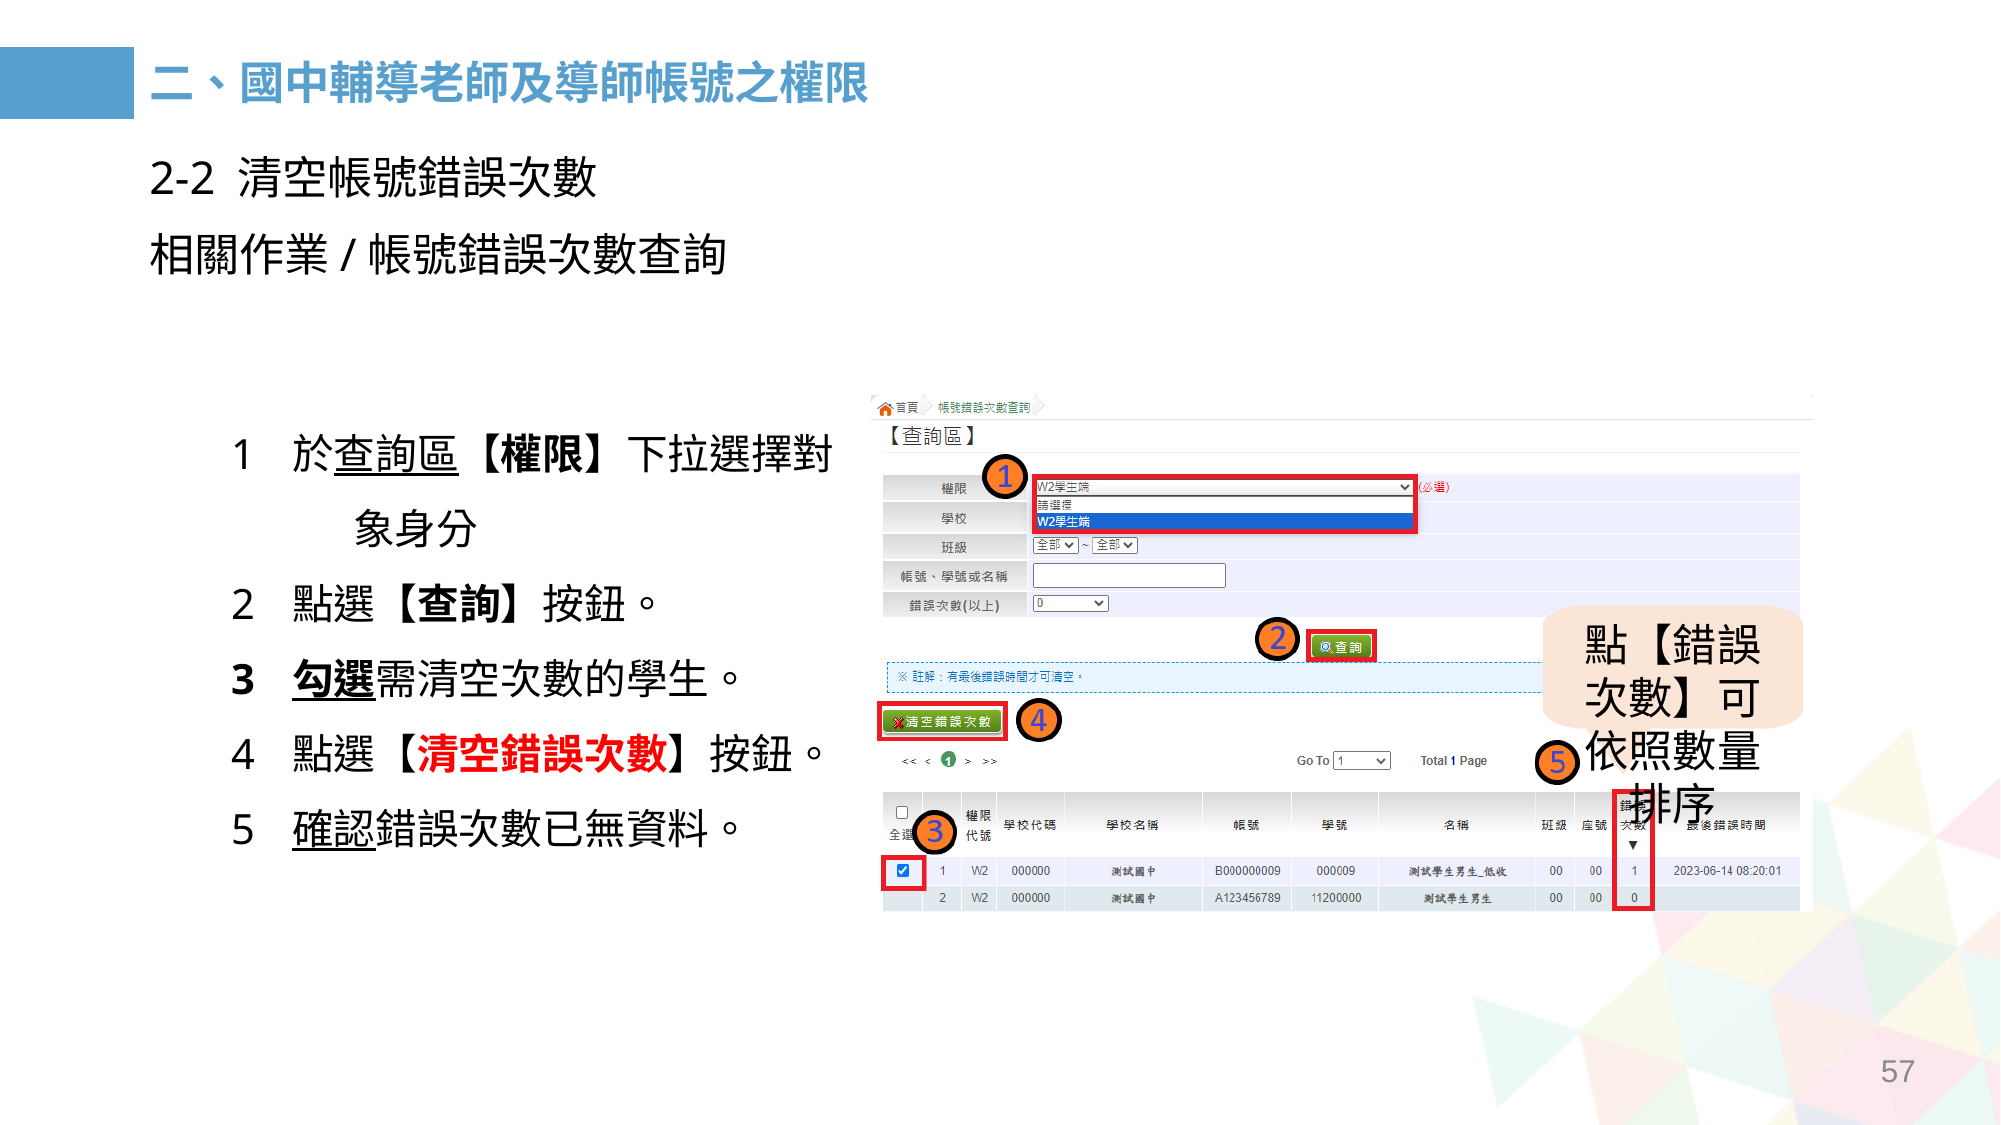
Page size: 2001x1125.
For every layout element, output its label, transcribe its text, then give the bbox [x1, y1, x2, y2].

text_box [0, 47, 134, 119]
picture [871, 395, 1813, 912]
text_box 於查詢區【權限】下拉選擇對象身分 點選【查詢】按鈕。 勾選需清空次數的學生。 點選【清空錯誤次數】按鈕。 確認錯誤次數已無資料。 [186, 395, 883, 861]
text_box 57 [1868, 1038, 1989, 1125]
text_box 二、國中輔導老師及導師帳號之權限 [134, 53, 958, 131]
text_box 點【錯誤次數】可依照數量排序 [1542, 605, 1804, 775]
text_box 相關作業/帳號錯誤次數查詢 [134, 219, 902, 290]
text_box 2-2 清空帳號錯誤次數 [134, 141, 885, 220]
